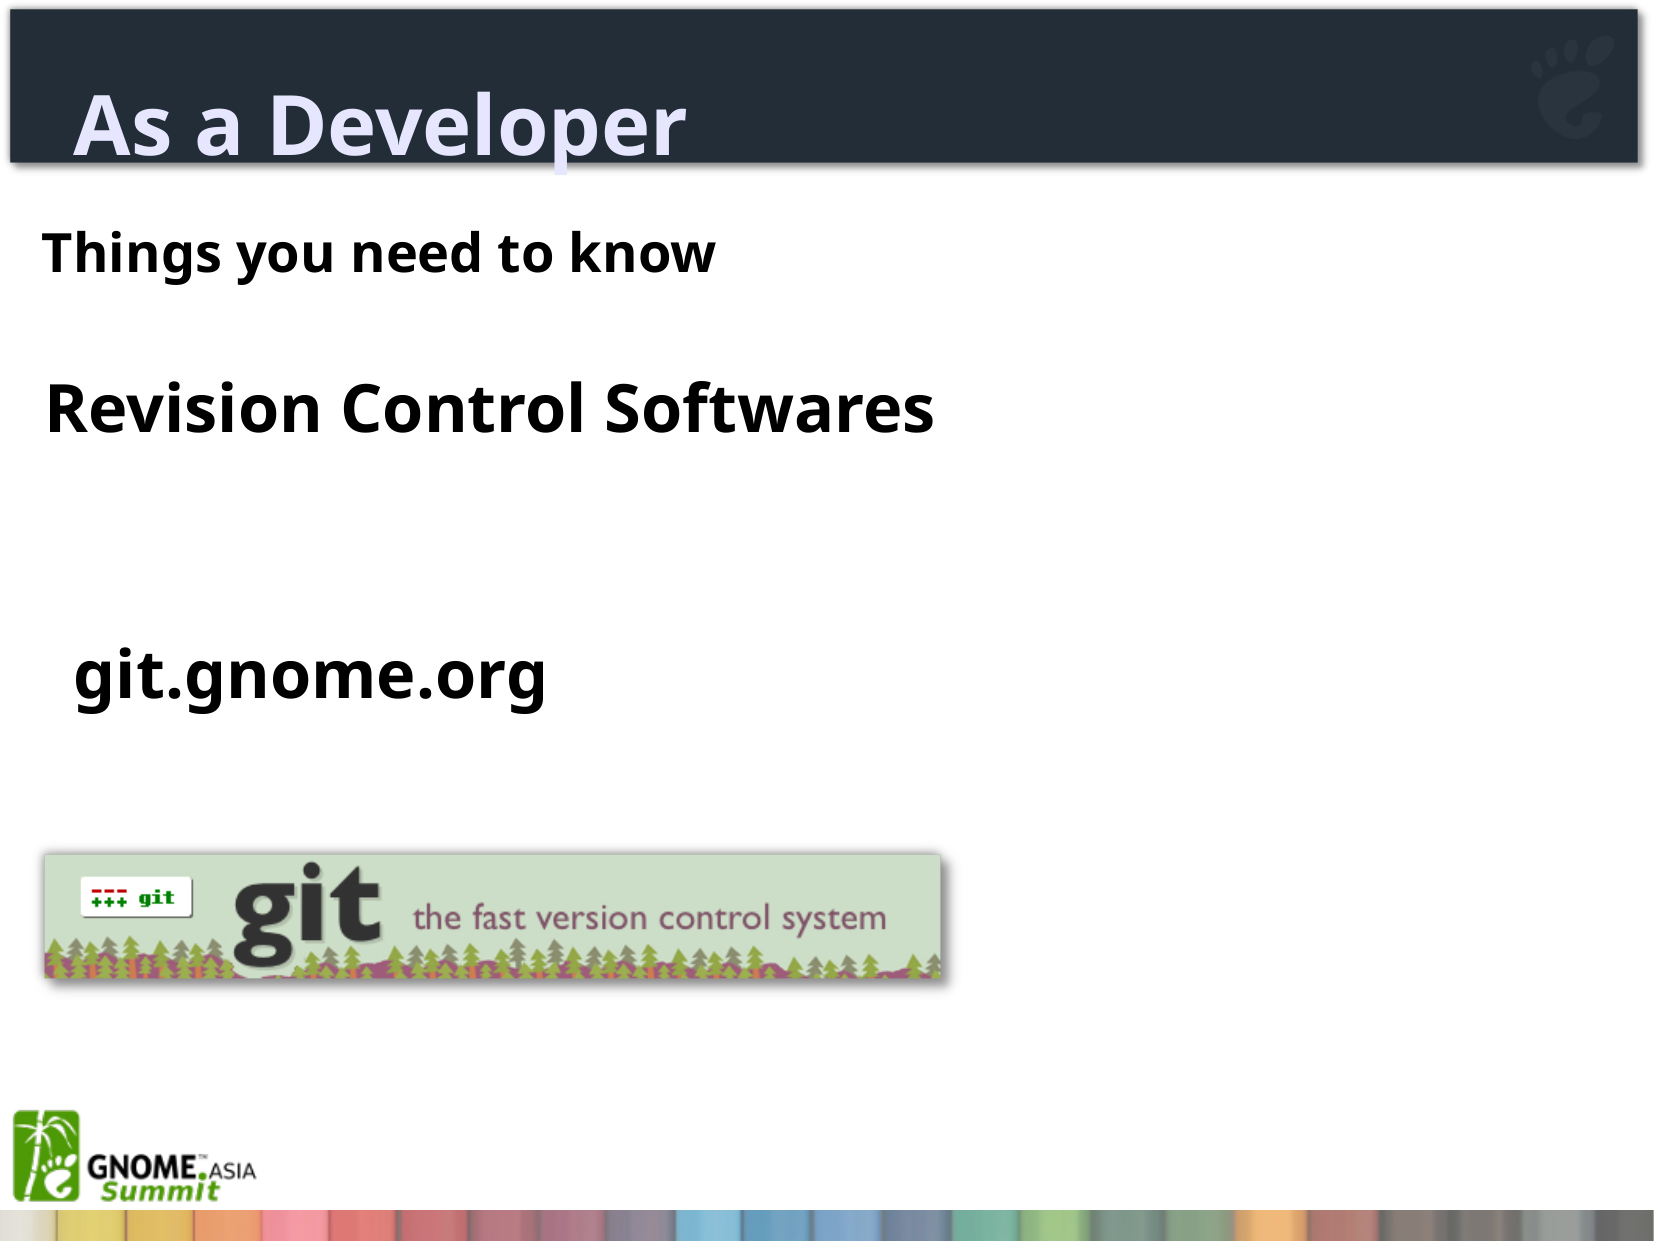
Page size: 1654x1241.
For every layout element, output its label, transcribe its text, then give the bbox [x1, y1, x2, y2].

picture [0, 0, 1654, 179]
text_box git.gnome.org [59, 620, 957, 710]
text_box Things you need to know [26, 206, 1182, 294]
picture [0, 1101, 1654, 1241]
text_box Revision Control Softwares [29, 354, 1063, 444]
text_box As a Developer [59, 59, 690, 168]
picture [29, 839, 966, 1004]
